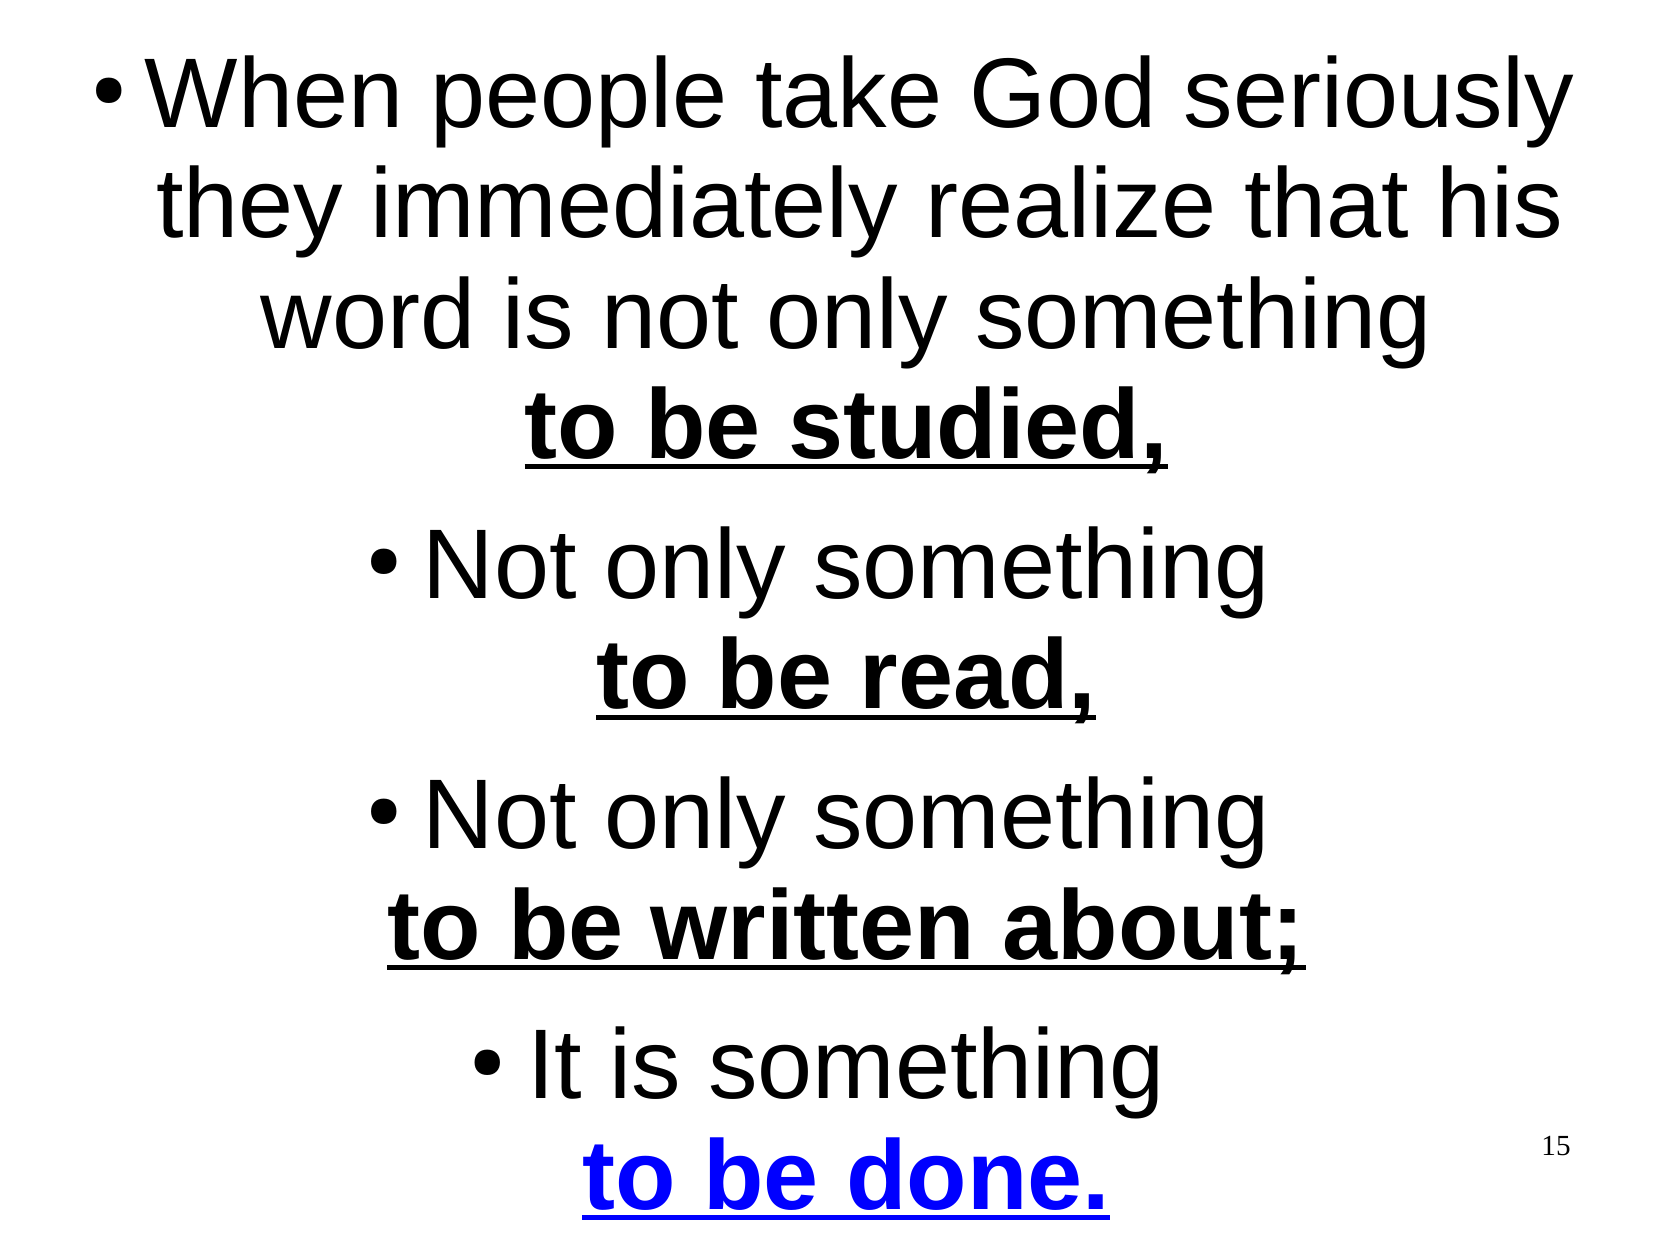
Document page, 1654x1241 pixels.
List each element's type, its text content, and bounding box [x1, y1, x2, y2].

list When people take God seriously they immediately realize that his word is not only something to be studied, Not only something to be read, Not only something to be written about; It is something to be done. [37, 37, 1613, 1238]
